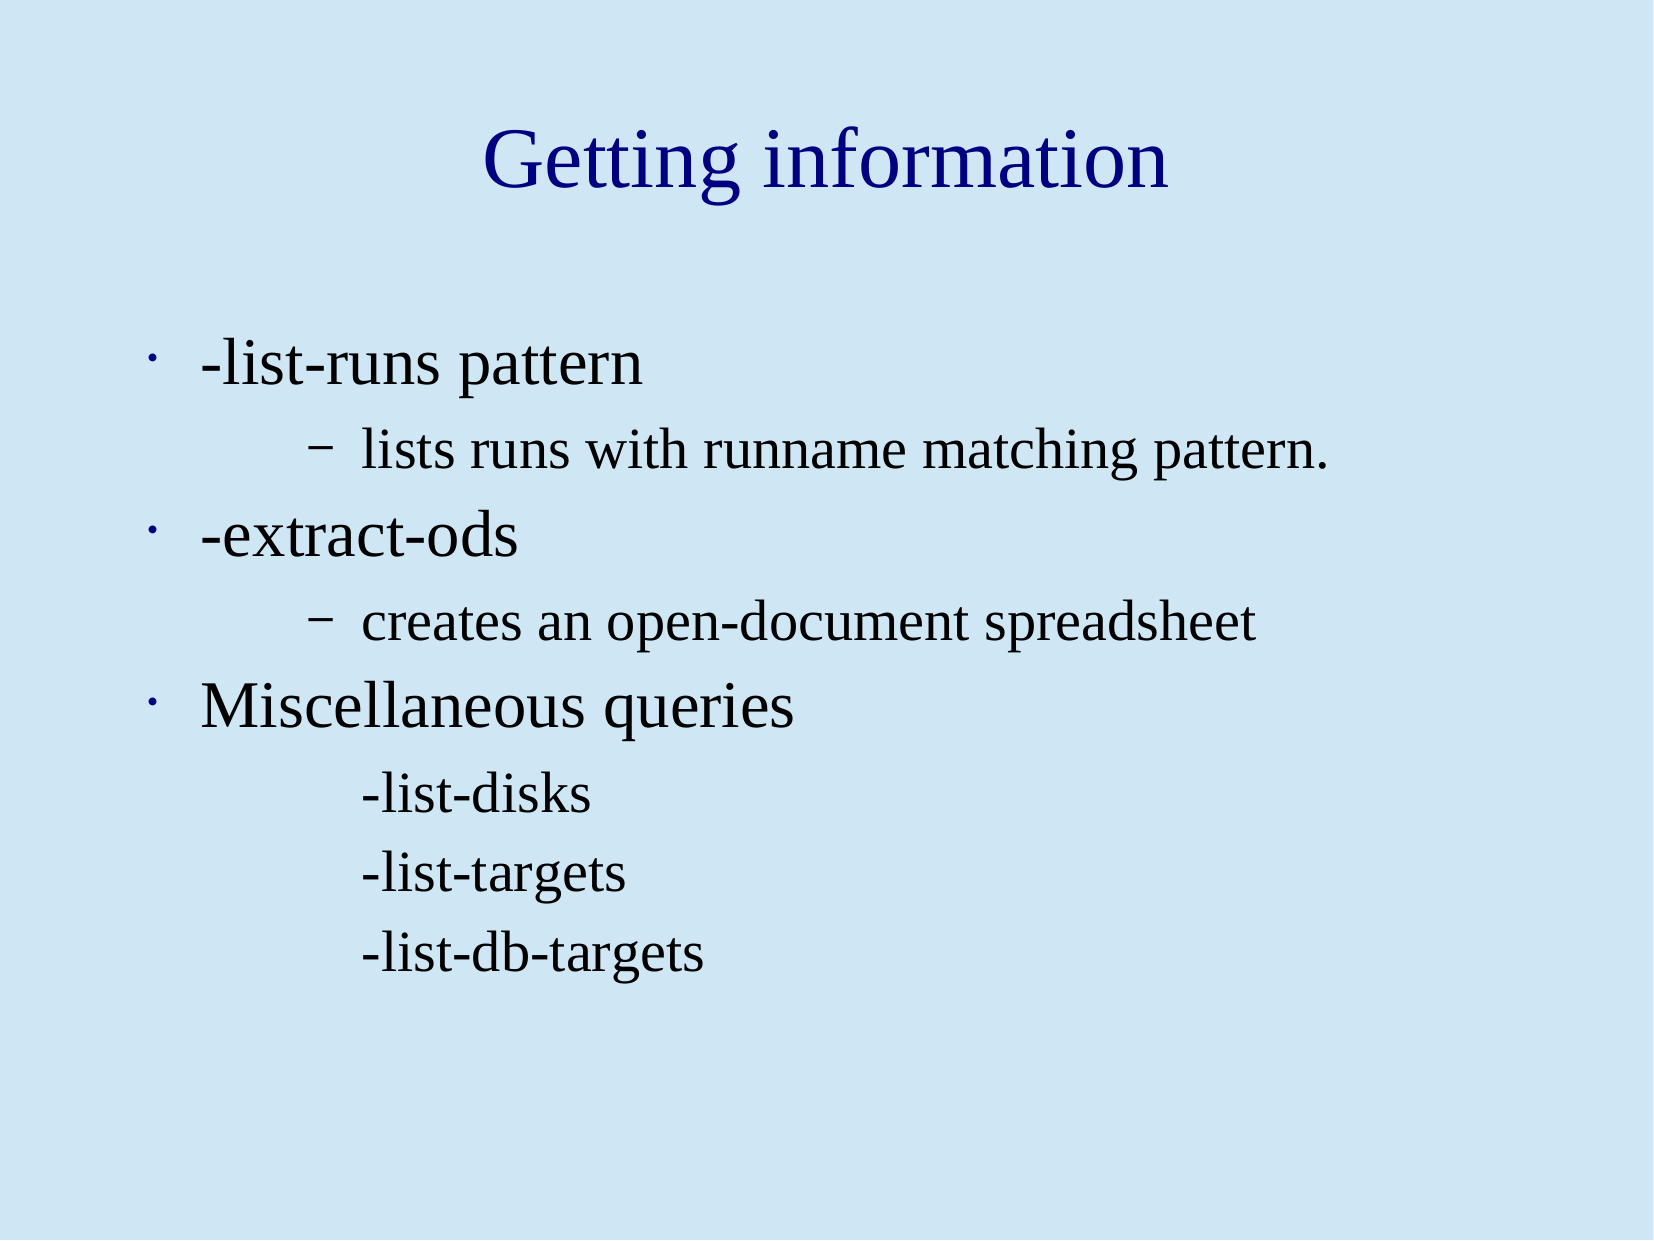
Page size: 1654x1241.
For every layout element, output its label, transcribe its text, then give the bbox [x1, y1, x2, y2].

list -list-runs pattern lists runs with runname matching pattern. -extract-ods creates an open-document spreadsheet Miscellaneous queries -list-disks -list-targets -list-db-targets [129, 324, 1489, 1060]
title Getting information [82, 55, 1571, 263]
